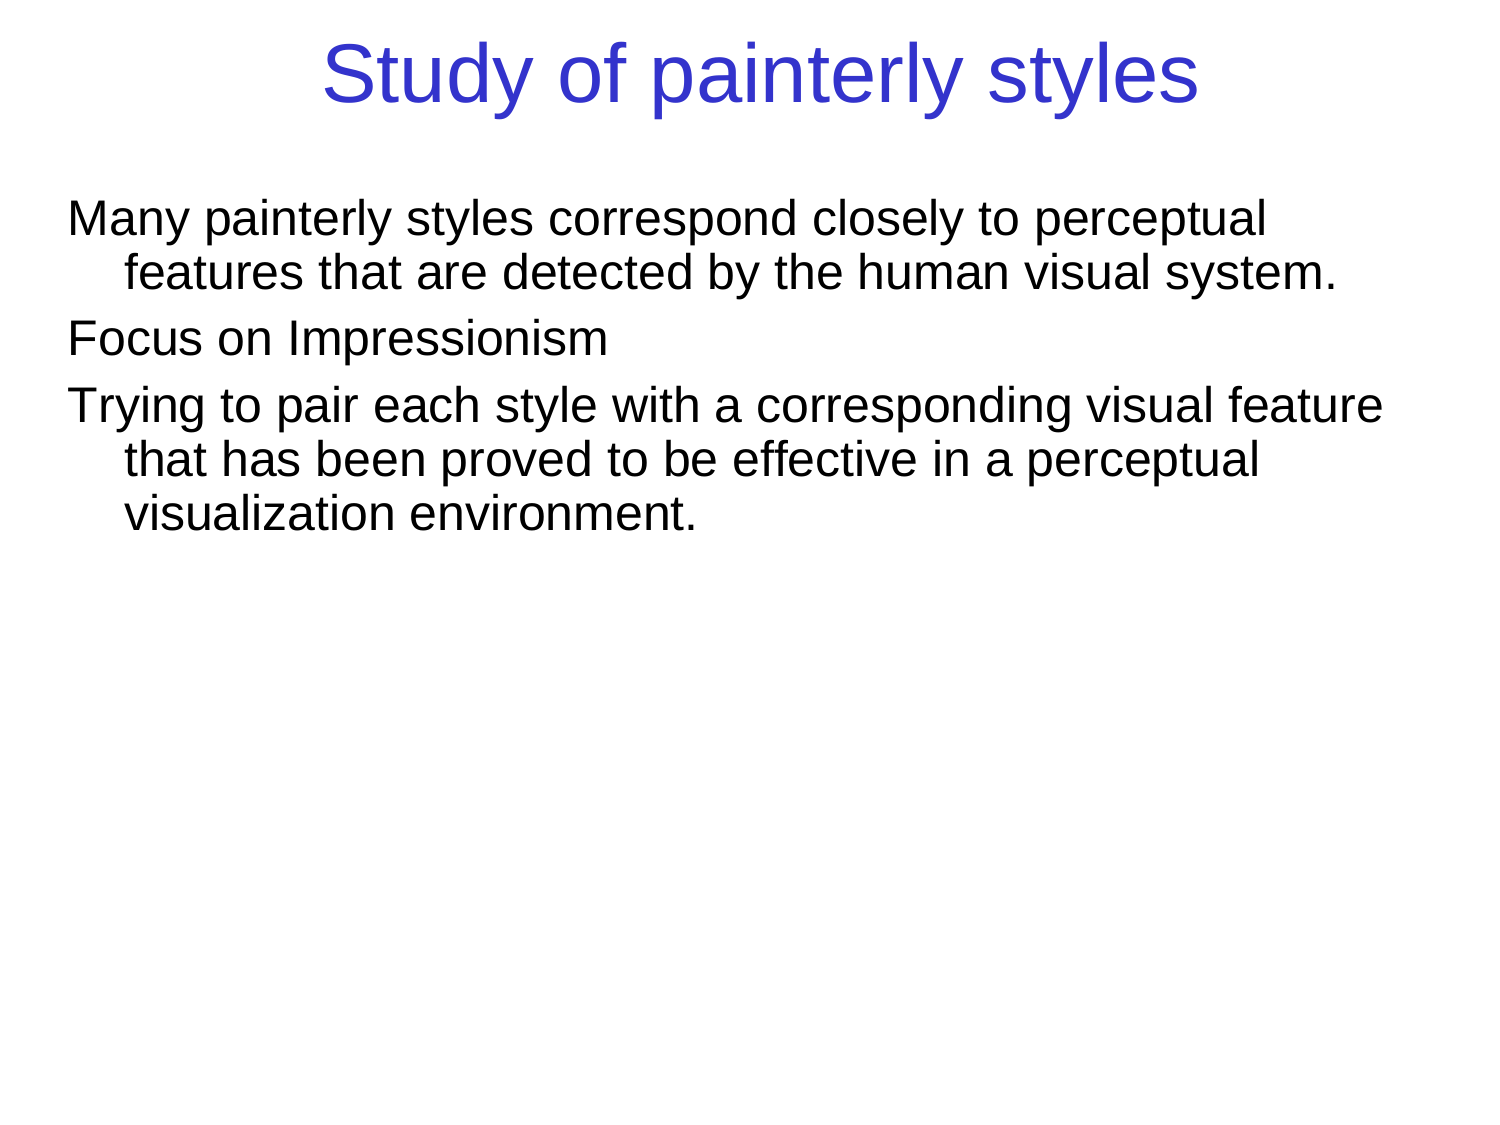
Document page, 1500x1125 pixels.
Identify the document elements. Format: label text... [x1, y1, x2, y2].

title Study of painterly styles [123, 0, 1399, 138]
list Many painterly styles correspond closely to perceptual features that are detected by the human visual system. Focus on Impressionism Trying to pair each style with a corresponding visual feature that has been proved to be effective in a perceptual visualization environment. [53, 184, 1459, 1071]
